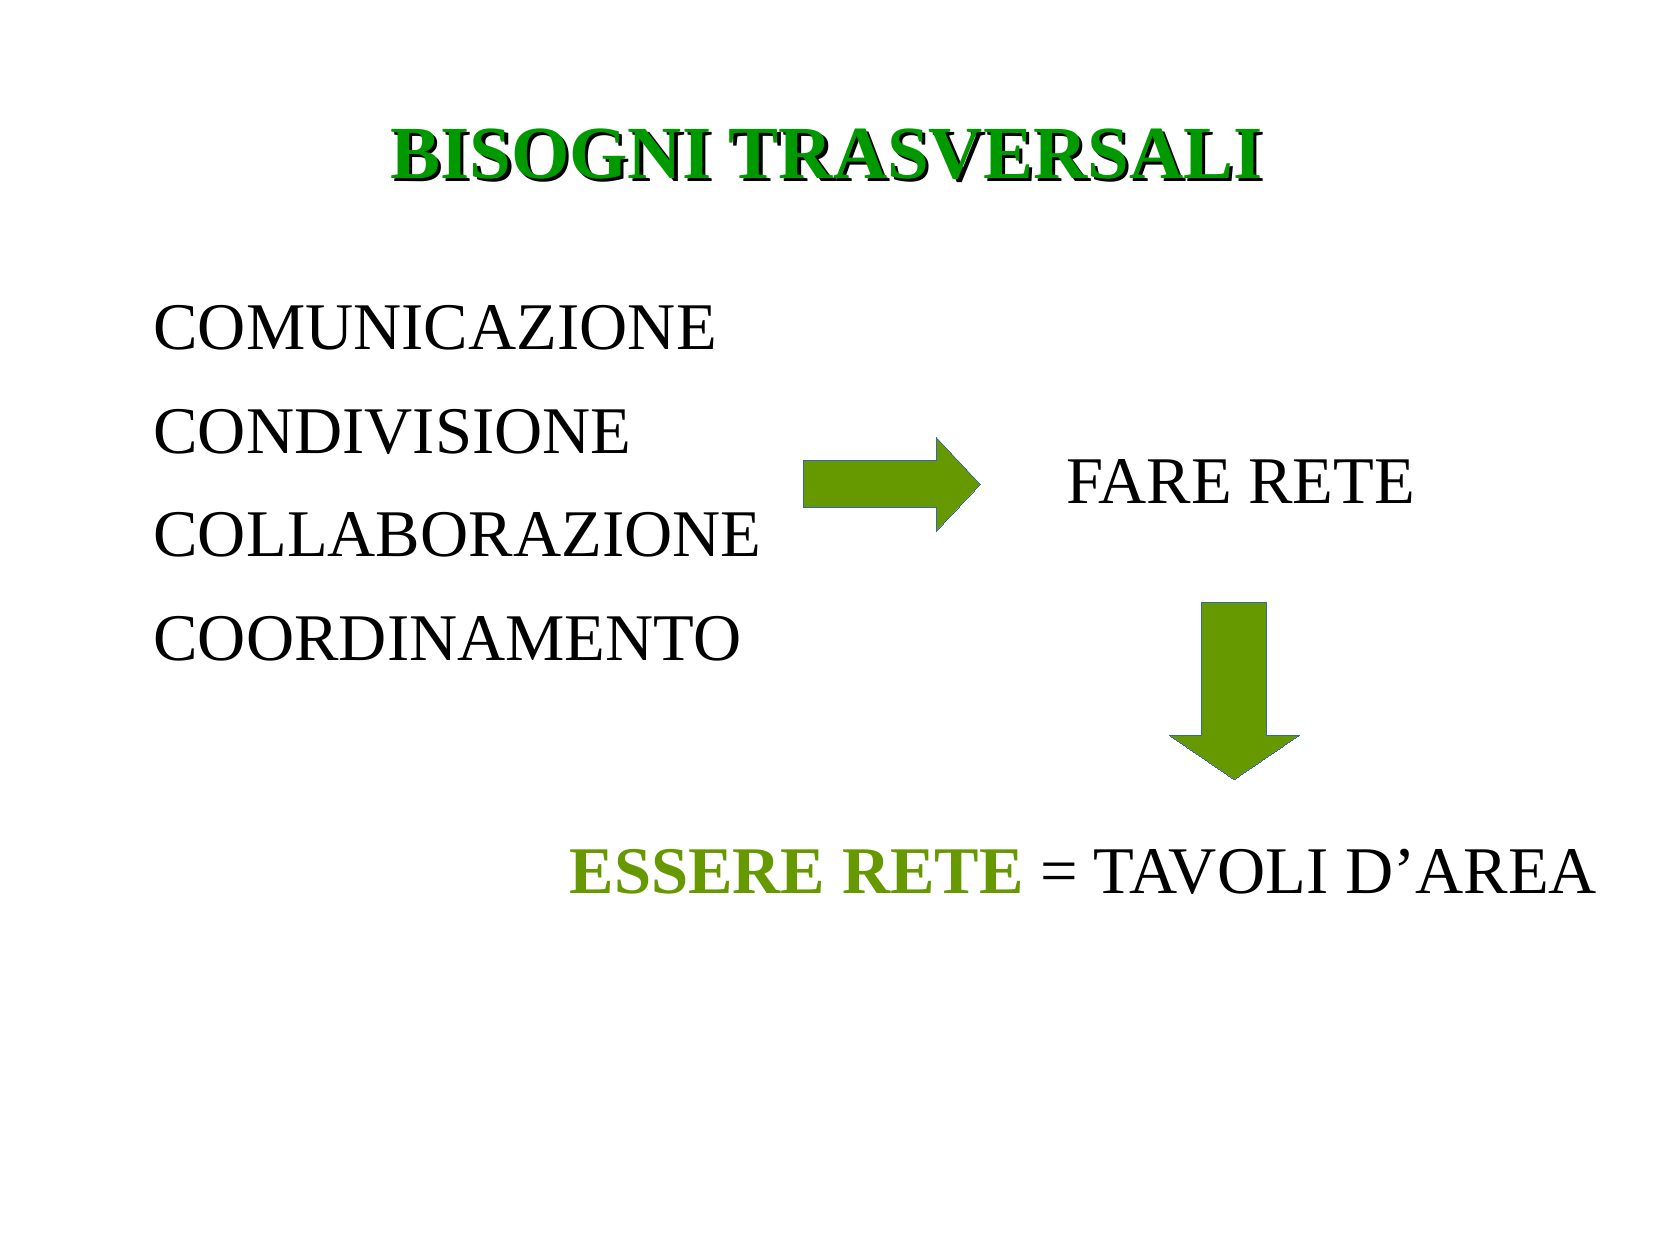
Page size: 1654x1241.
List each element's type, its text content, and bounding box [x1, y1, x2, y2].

title BISOGNI TRASVERSALI [82, 49, 1571, 257]
text_box ESSERE RETE = TAVOLI D’AREA [555, 826, 1619, 945]
text_box [803, 437, 981, 532]
text_box FARE RETE [1051, 437, 1536, 532]
list COMUNICAZIONE CONDIVISIONE COLLABORAZIONE COORDINAMENTO [82, 290, 1571, 1010]
text_box [1169, 602, 1300, 780]
